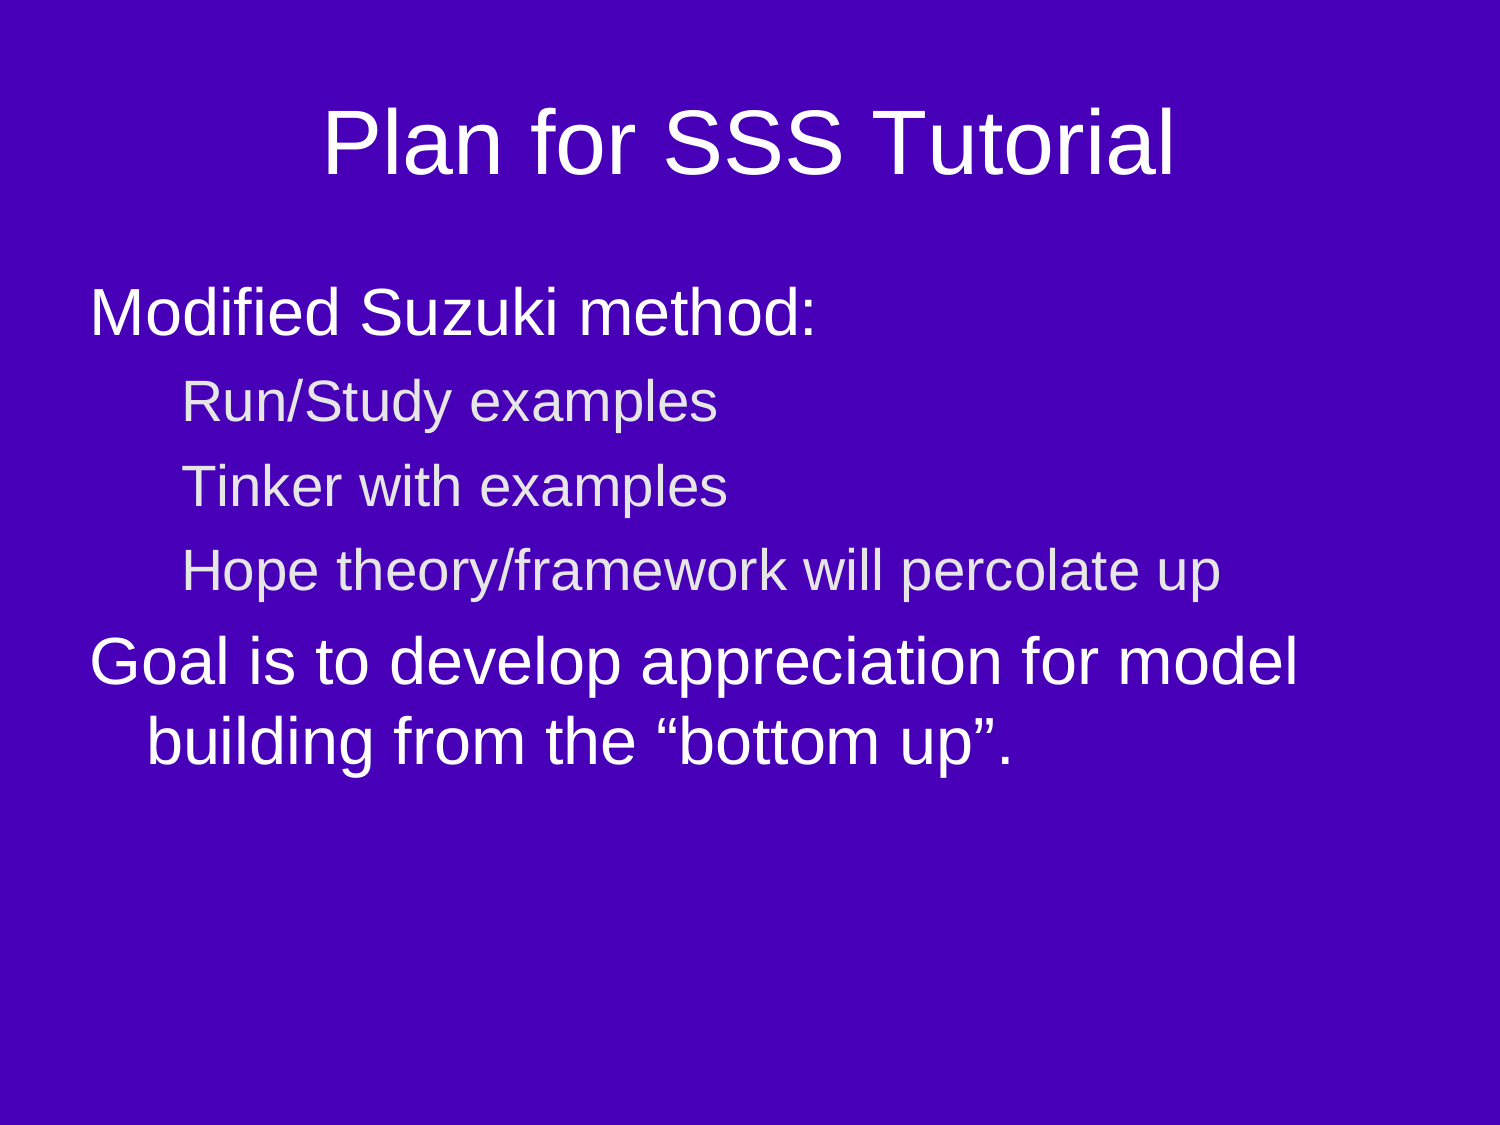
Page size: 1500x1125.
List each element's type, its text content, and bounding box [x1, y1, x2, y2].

title Plan for SSS Tutorial [75, 45, 1426, 233]
list Modified Suzuki method: Run/Study examples Tinker with examples Hope theory/framework will percolate up Goal is to develop appreciation for model building from the “bottom up”. [75, 262, 1426, 1005]
